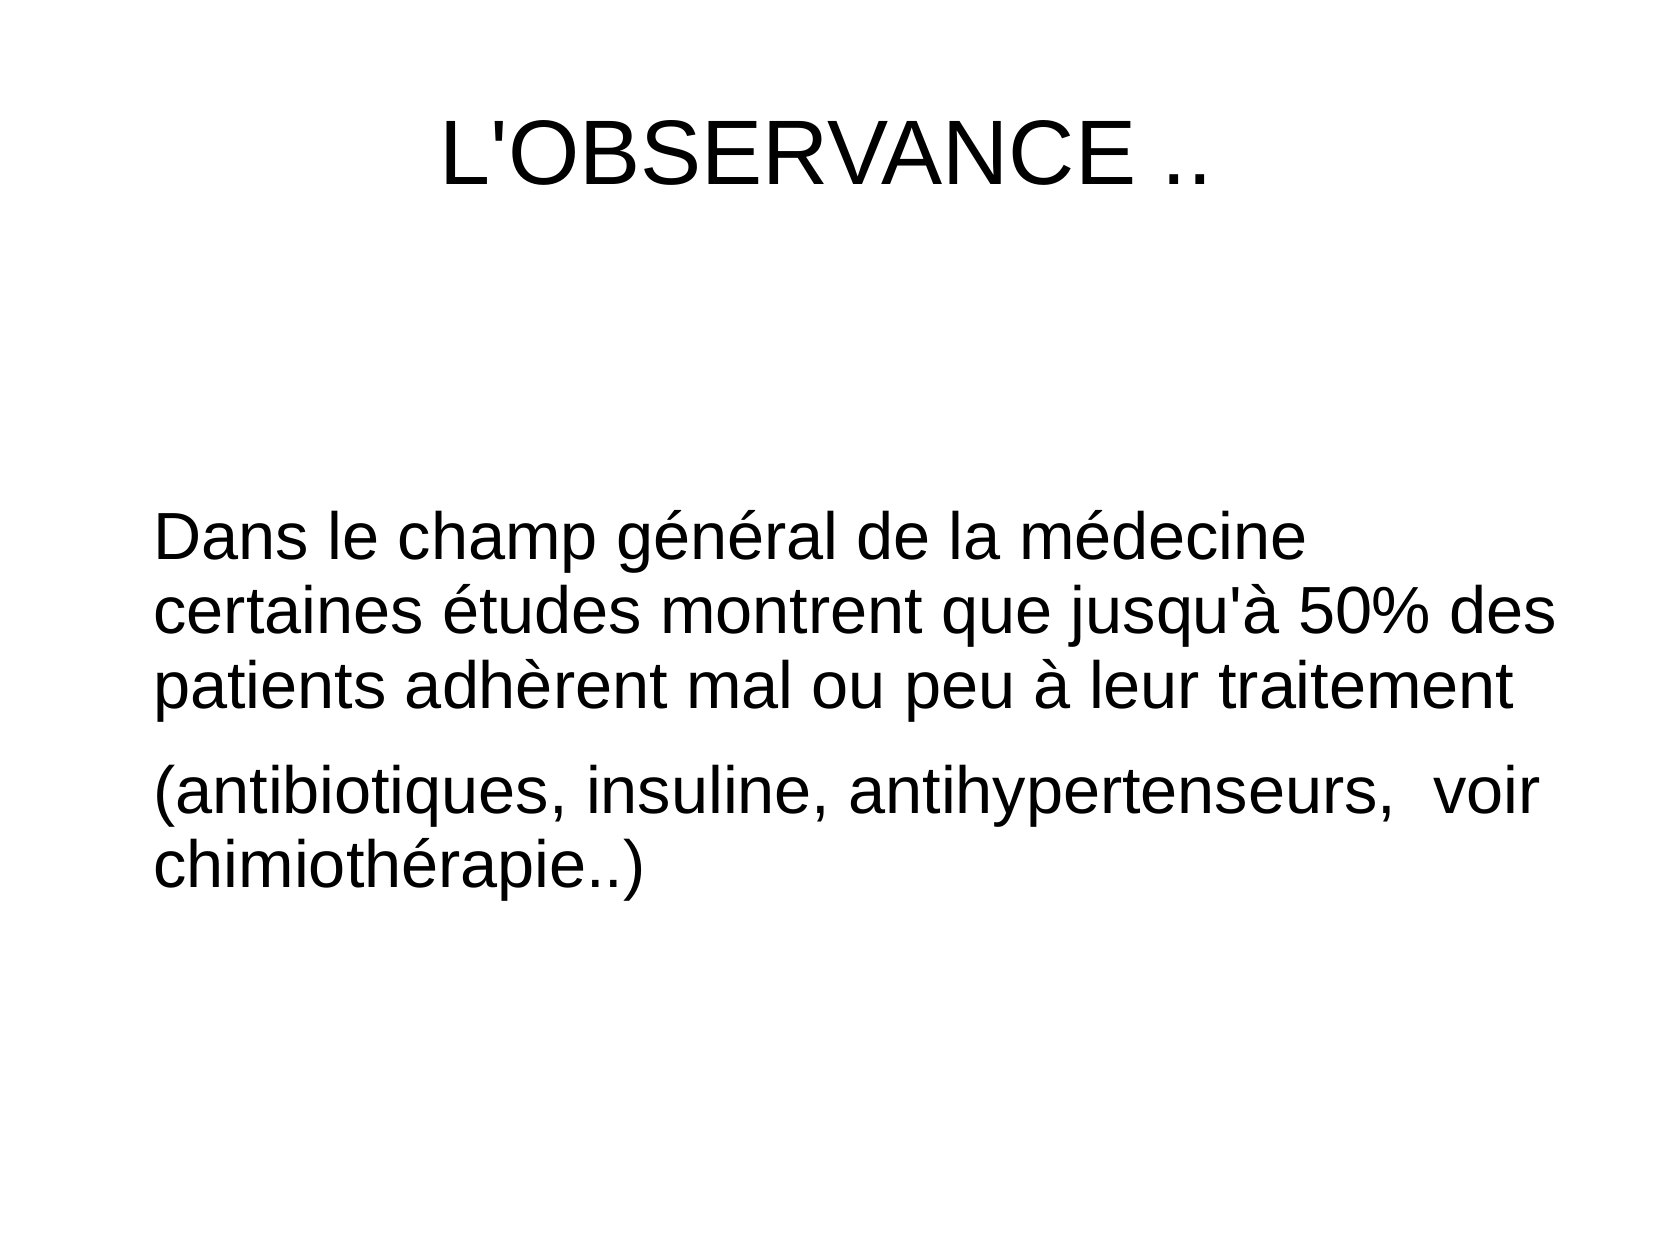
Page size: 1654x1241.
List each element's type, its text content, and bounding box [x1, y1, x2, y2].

title L'OBSERVANCE .. [82, 49, 1571, 257]
list Dans le champ général de la médecine certaines études montrent que jusqu'à 50% des patients adhèrent mal ou peu à leur traitement (antibiotiques, insuline, antihypertenseurs, voir chimiothérapie..) [82, 290, 1571, 1109]
